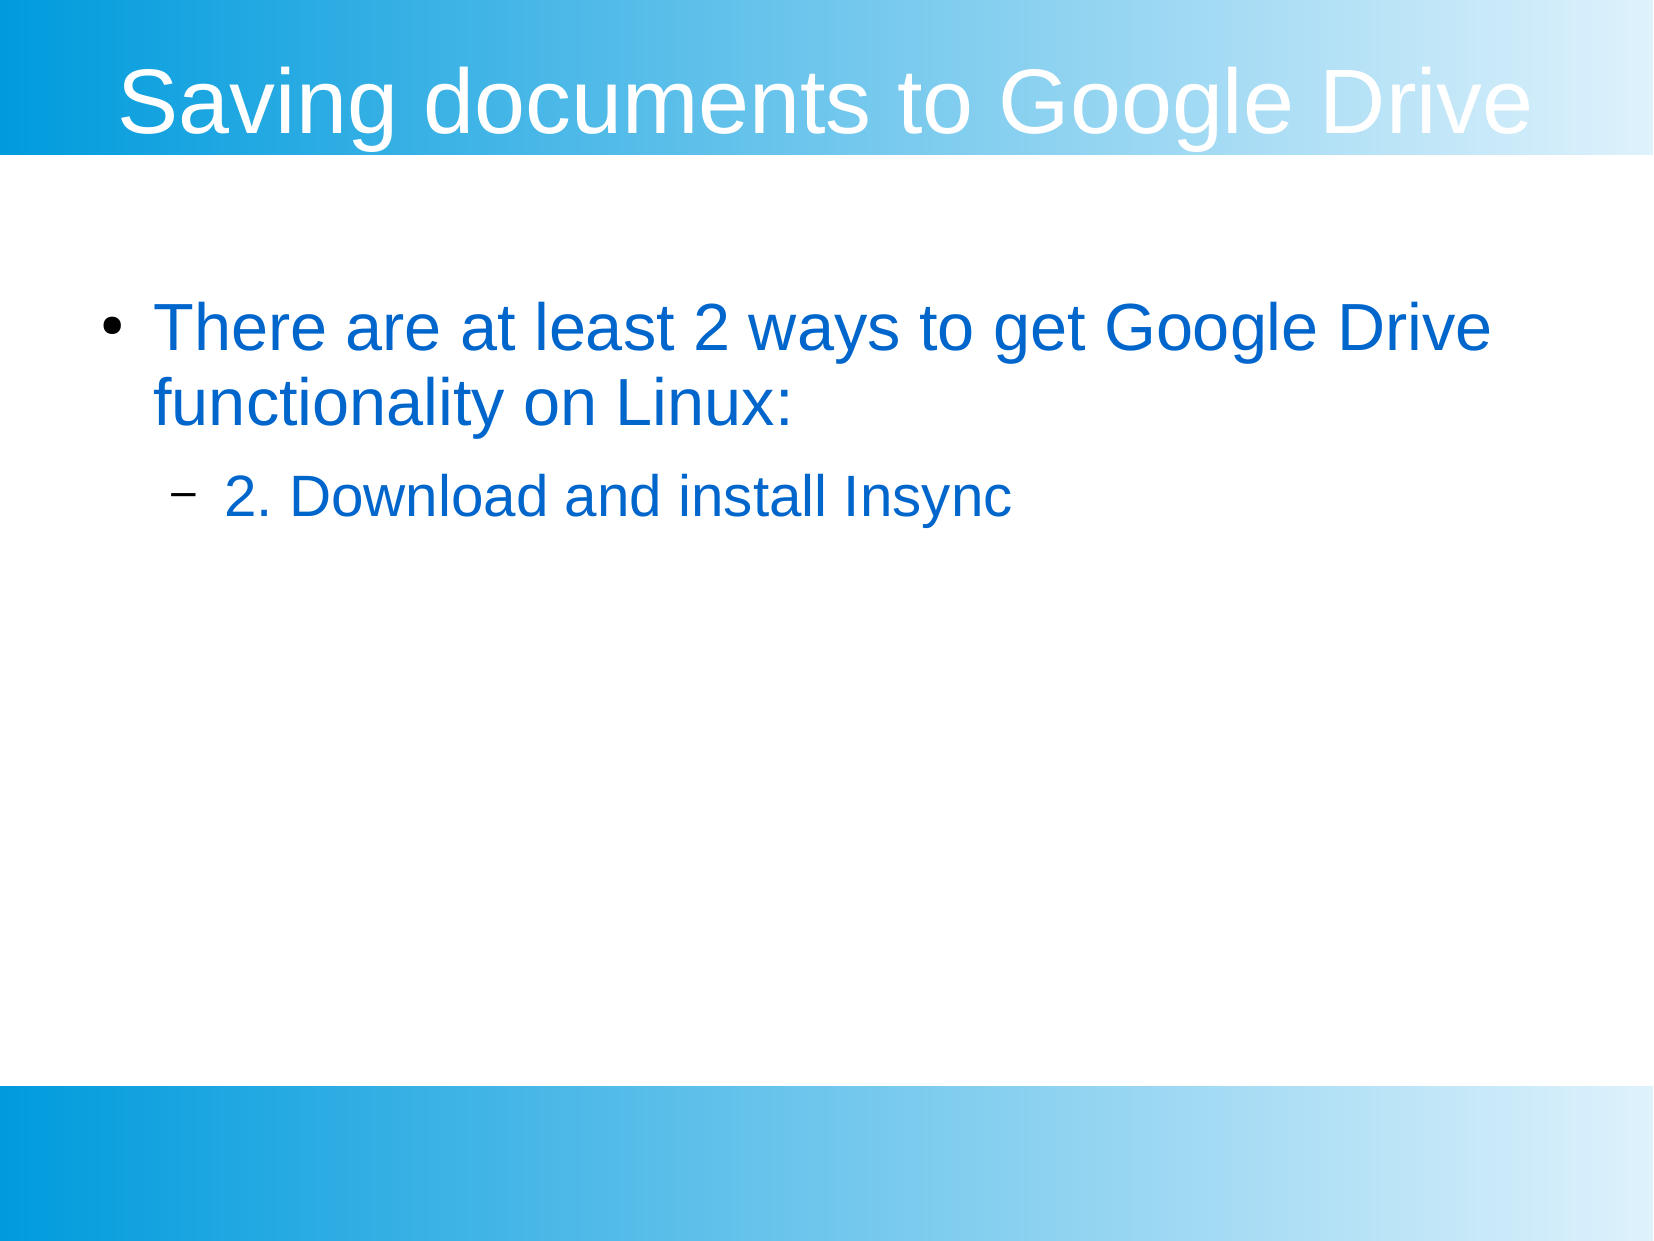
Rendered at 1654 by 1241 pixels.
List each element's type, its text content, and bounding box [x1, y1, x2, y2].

list There are at least 2 ways to get Google Drive functionality on Linux: 2. Download and install Insync [82, 290, 1571, 1010]
title Saving documents to Google Drive [82, 49, 1571, 155]
